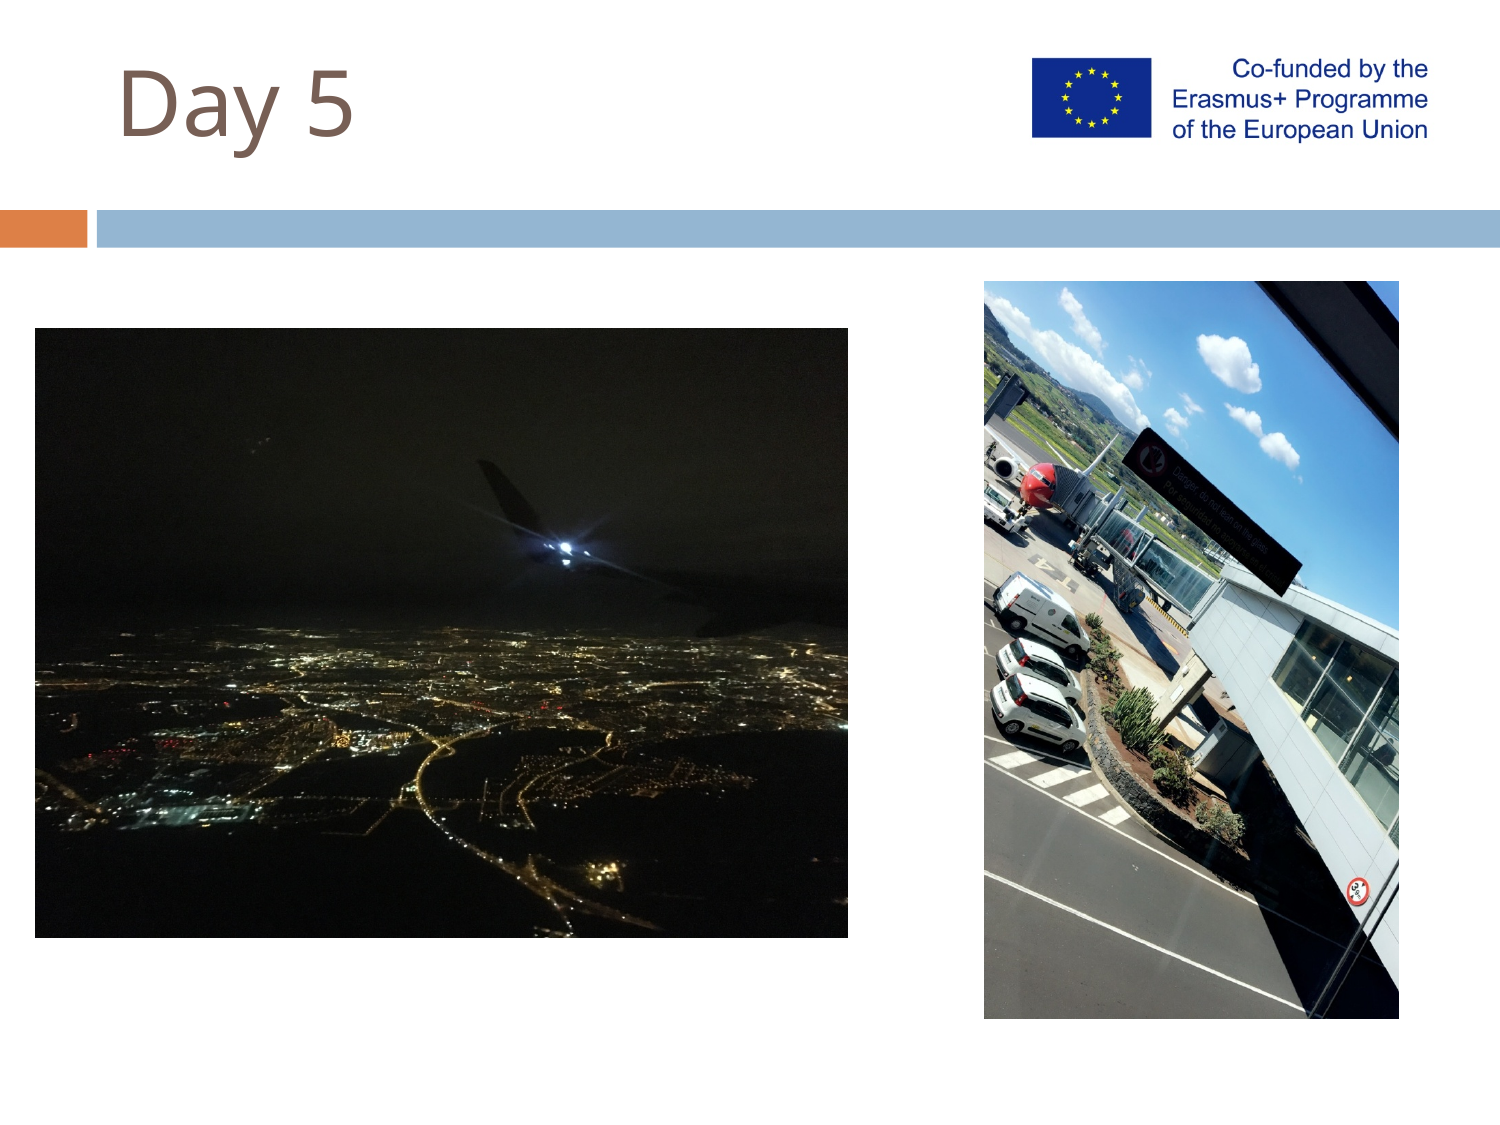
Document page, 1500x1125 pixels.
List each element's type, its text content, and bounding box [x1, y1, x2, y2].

title Day 5 [100, 37, 1438, 200]
picture [1007, 35, 1448, 161]
picture [984, 281, 1399, 1019]
picture [35, 328, 848, 938]
